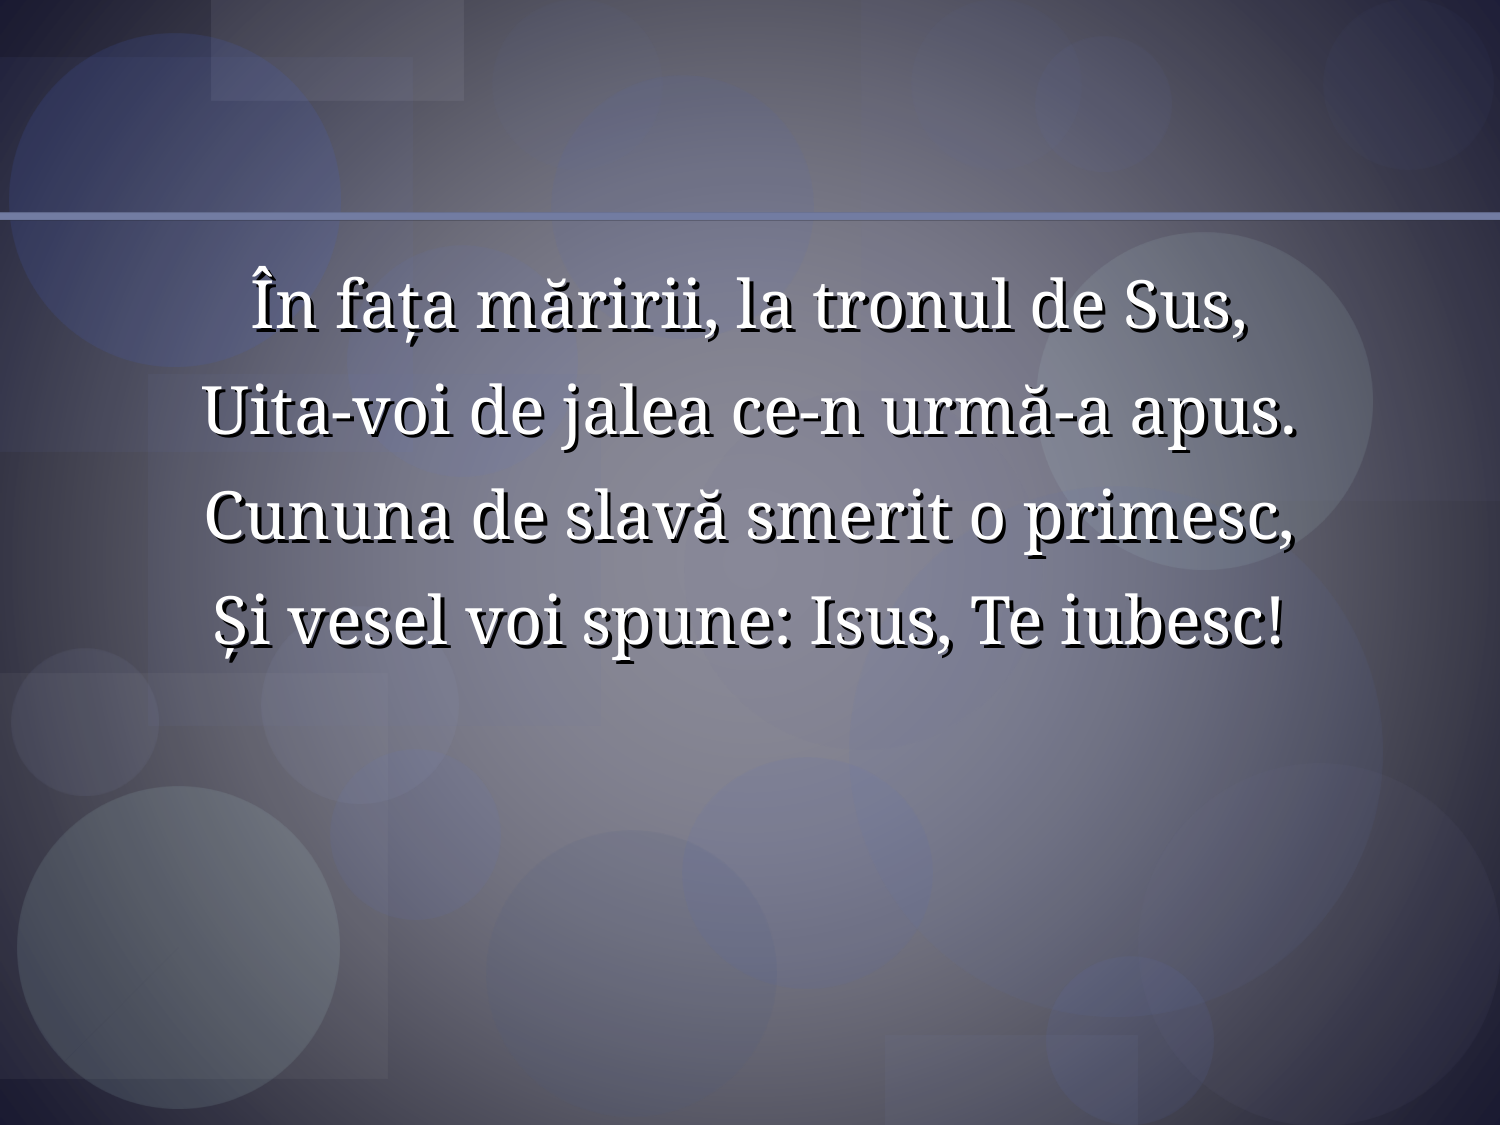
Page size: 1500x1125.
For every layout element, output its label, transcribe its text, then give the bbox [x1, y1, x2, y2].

title [75, 25, 1426, 214]
list În faţa măririi, la tronul de Sus, Uita-voi de jalea ce-n urmă-a apus. Cununa de slavă smerit o primesc, Şi vesel voi spune: Isus, Te iubesc! [75, 249, 1426, 1001]
picture [0, 0, 1500, 1125]
